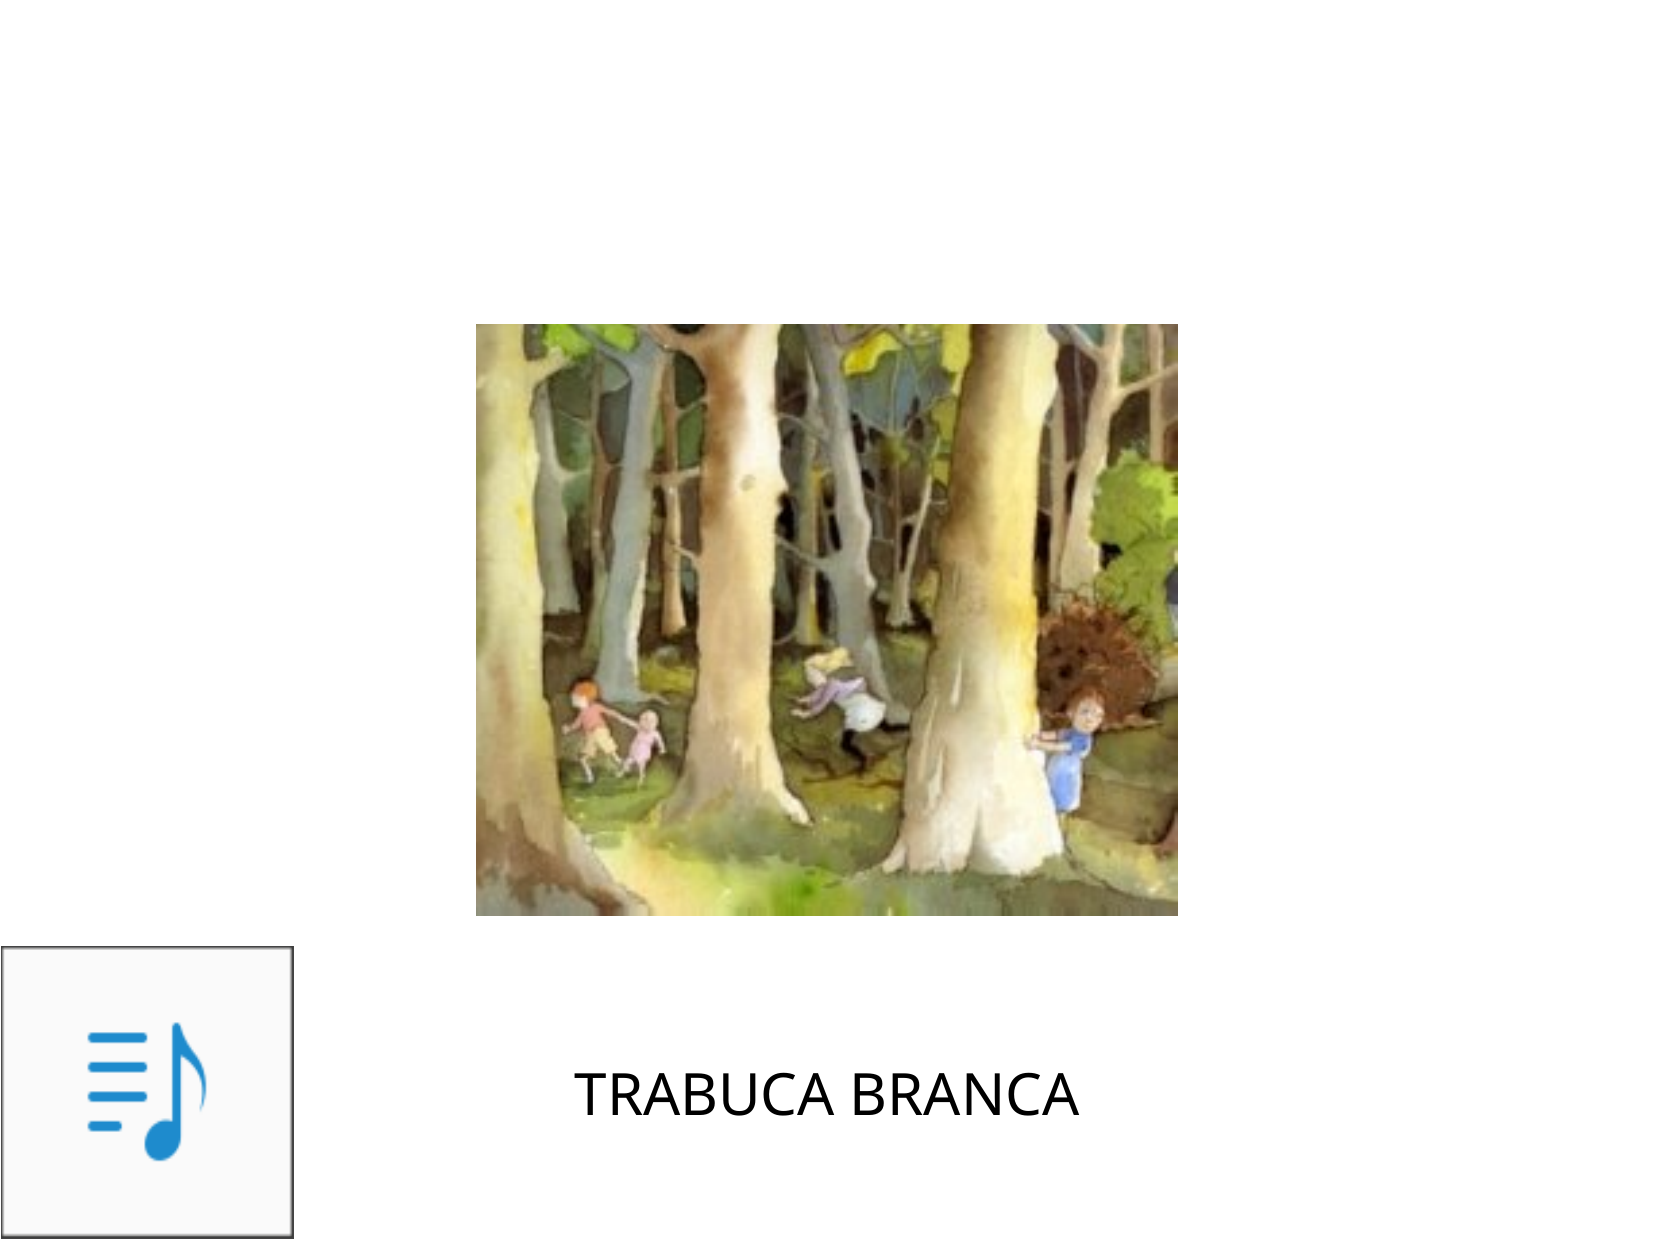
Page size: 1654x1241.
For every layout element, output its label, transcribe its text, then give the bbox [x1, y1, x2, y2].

text_box TRABUCA BRANCA [296, 945, 1654, 1241]
text_box [0, 944, 296, 1241]
picture [476, 324, 1178, 916]
